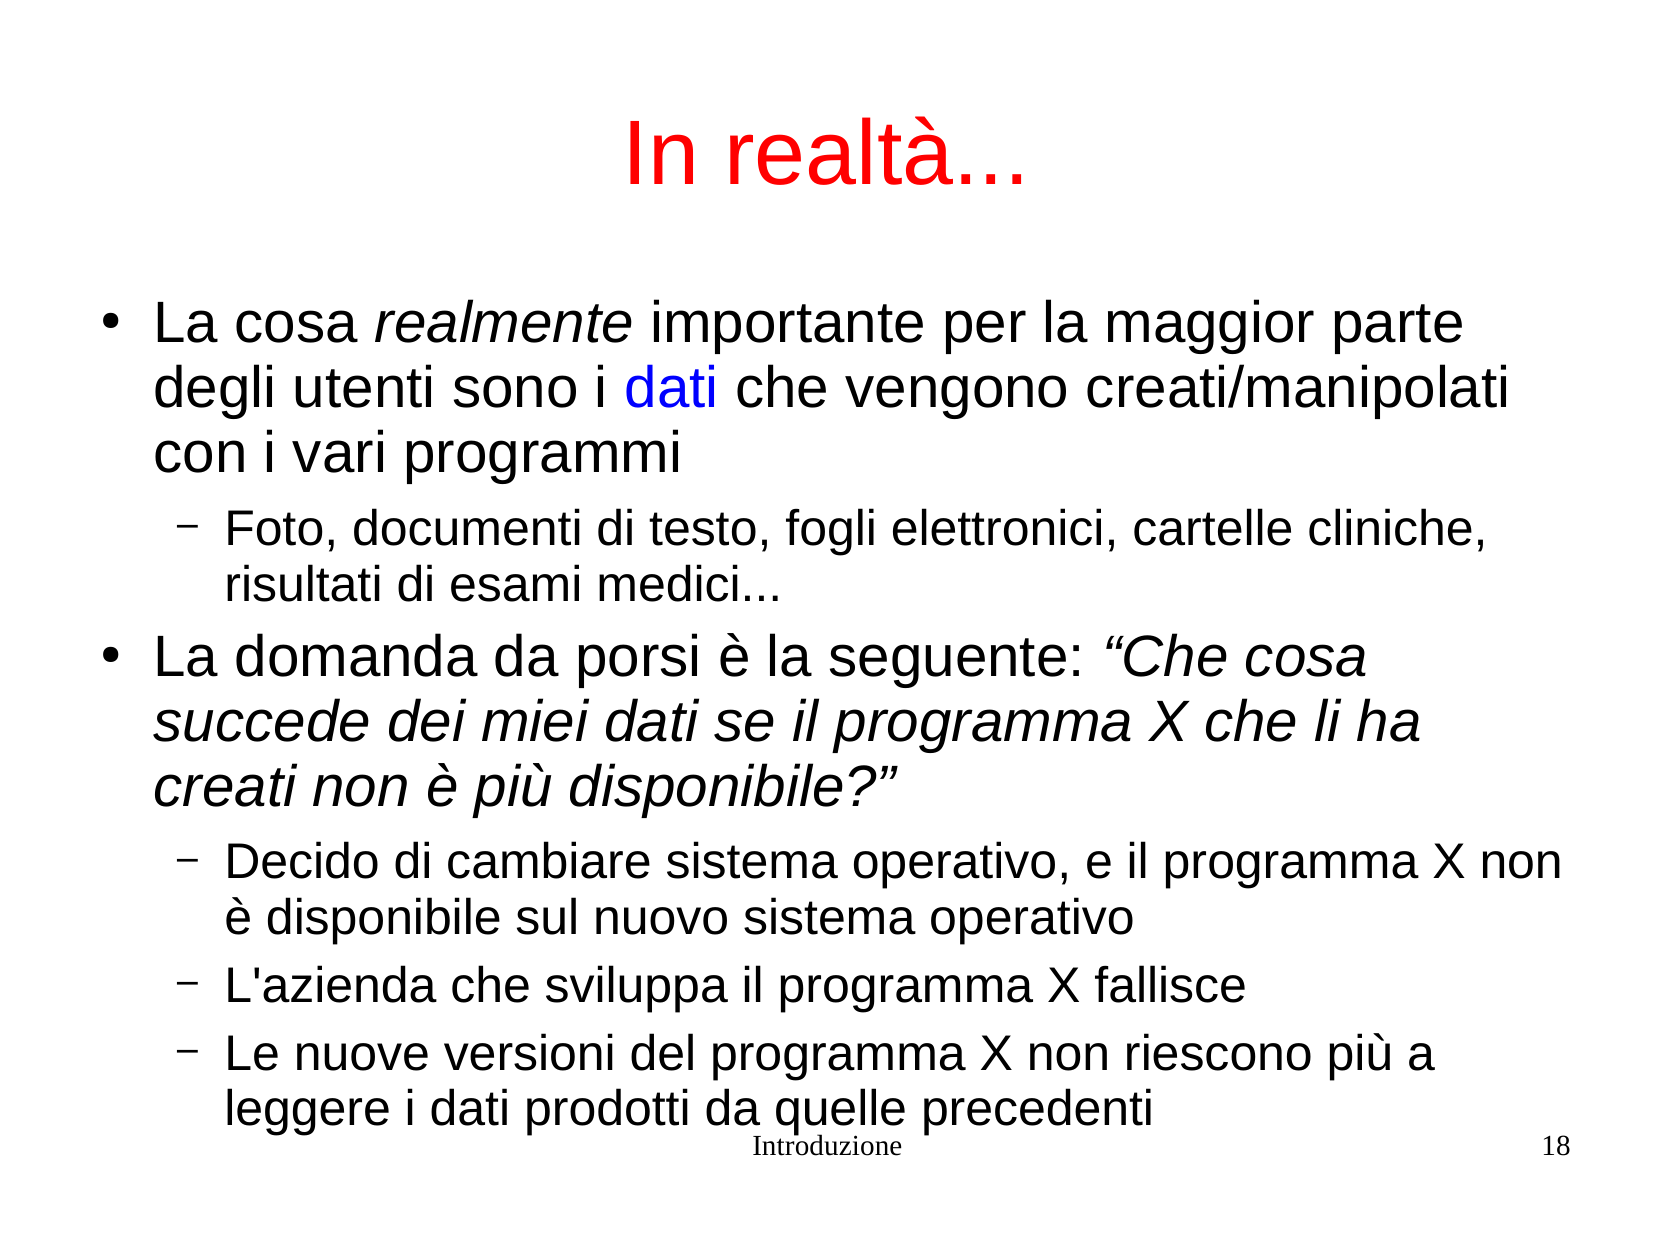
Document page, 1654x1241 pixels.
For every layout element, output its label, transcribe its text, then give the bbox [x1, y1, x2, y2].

title In realtà... [82, 49, 1571, 257]
list La cosa realmente importante per la maggior parte degli utenti sono i dati che vengono creati/manipolati con i vari programmi Foto, documenti di testo, fogli elettronici, cartelle cliniche, risultati di esami medici... La domanda da porsi è la seguente: “Che cosa succede dei miei dati se il programma X che li ha creati non è più disponibile?” Decido di cambiare sistema operativo, e il programma X non è disponibile sul nuovo sistema operativo L'azienda che sviluppa il programma X fallisce Le nuove versioni del programma X non riescono più a leggere i dati prodotti da quelle precedenti [82, 290, 1571, 1137]
